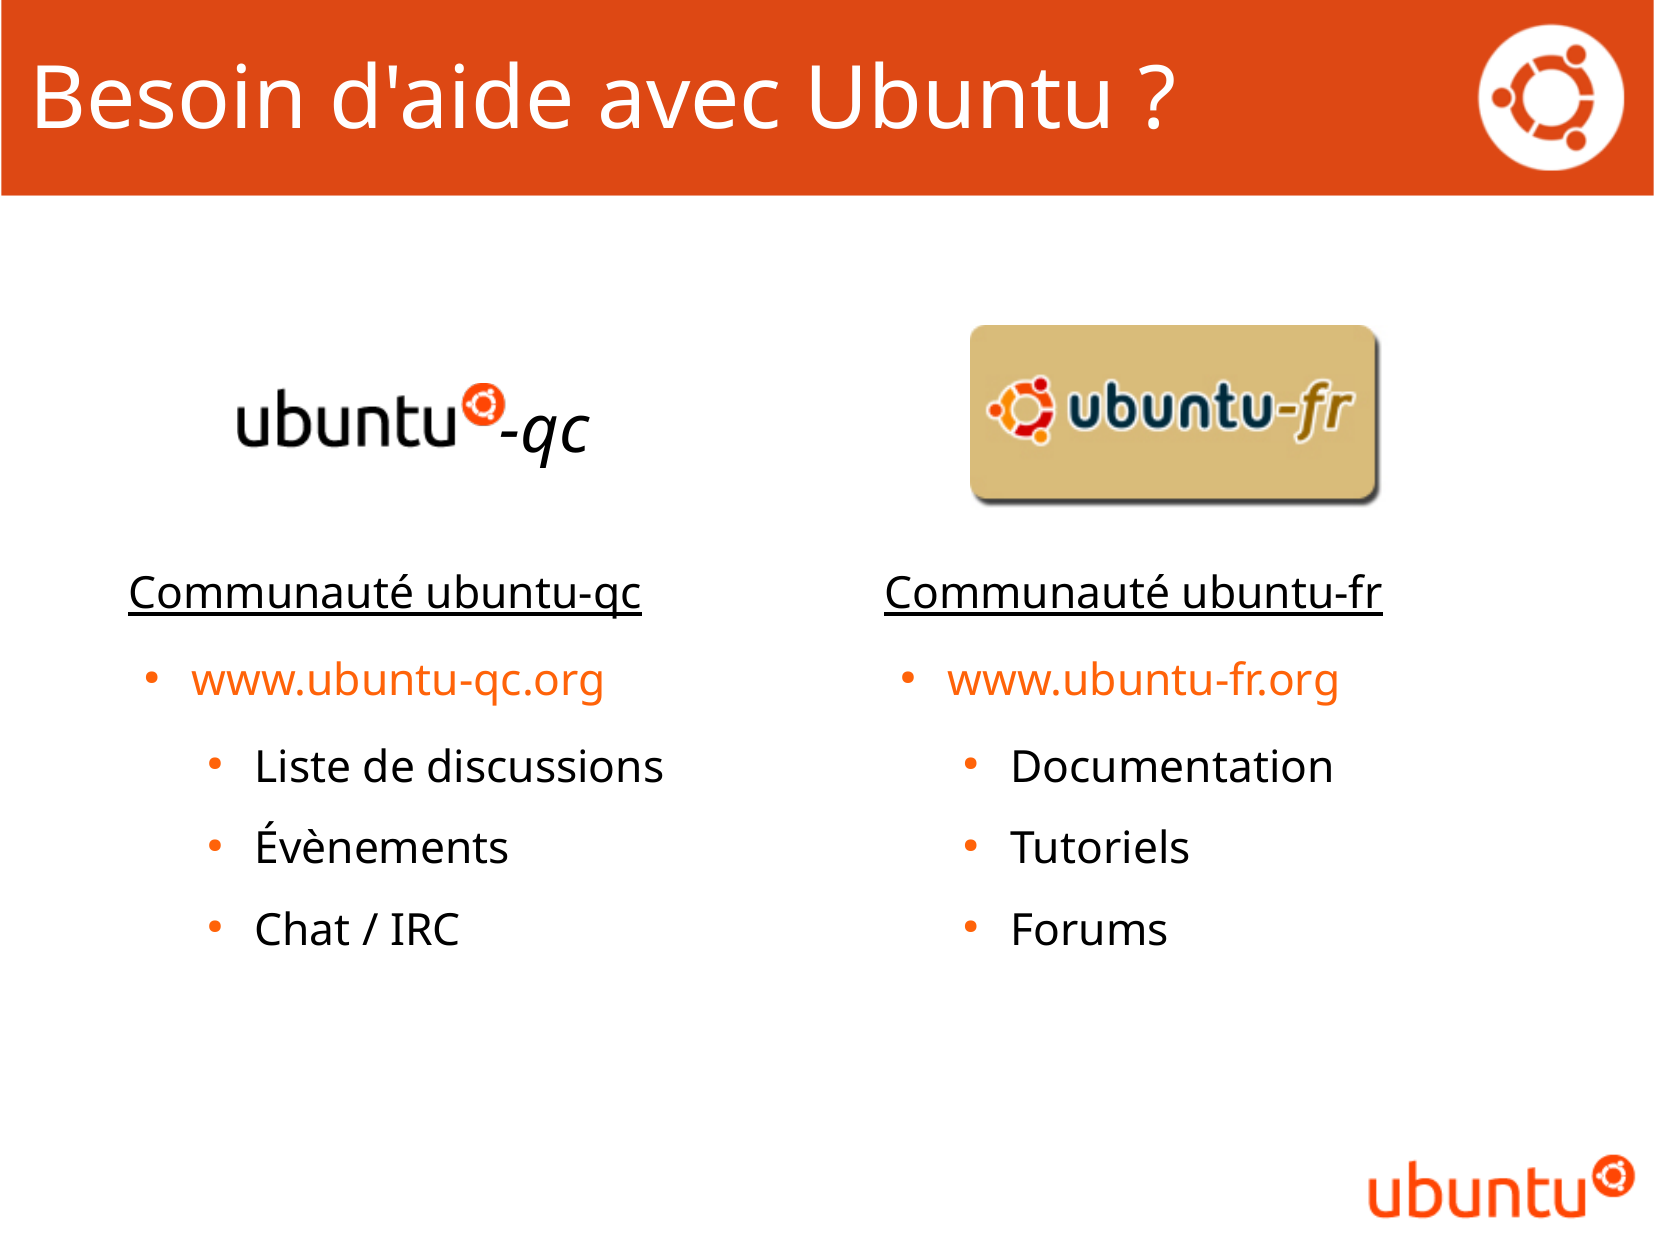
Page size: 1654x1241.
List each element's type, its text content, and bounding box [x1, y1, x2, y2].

title Besoin d'aide avec Ubuntu ? [29, 11, 1459, 178]
list Communauté ubuntu-qc www.ubuntu-qc.org Liste de discussions Évènements Chat / IRC [128, 561, 785, 963]
list Communauté ubuntu-fr www.ubuntu-fr.org Documentation Tutoriels Forums [884, 561, 1541, 963]
text_box -qc [499, 380, 637, 478]
picture [0, 0, 1654, 1241]
